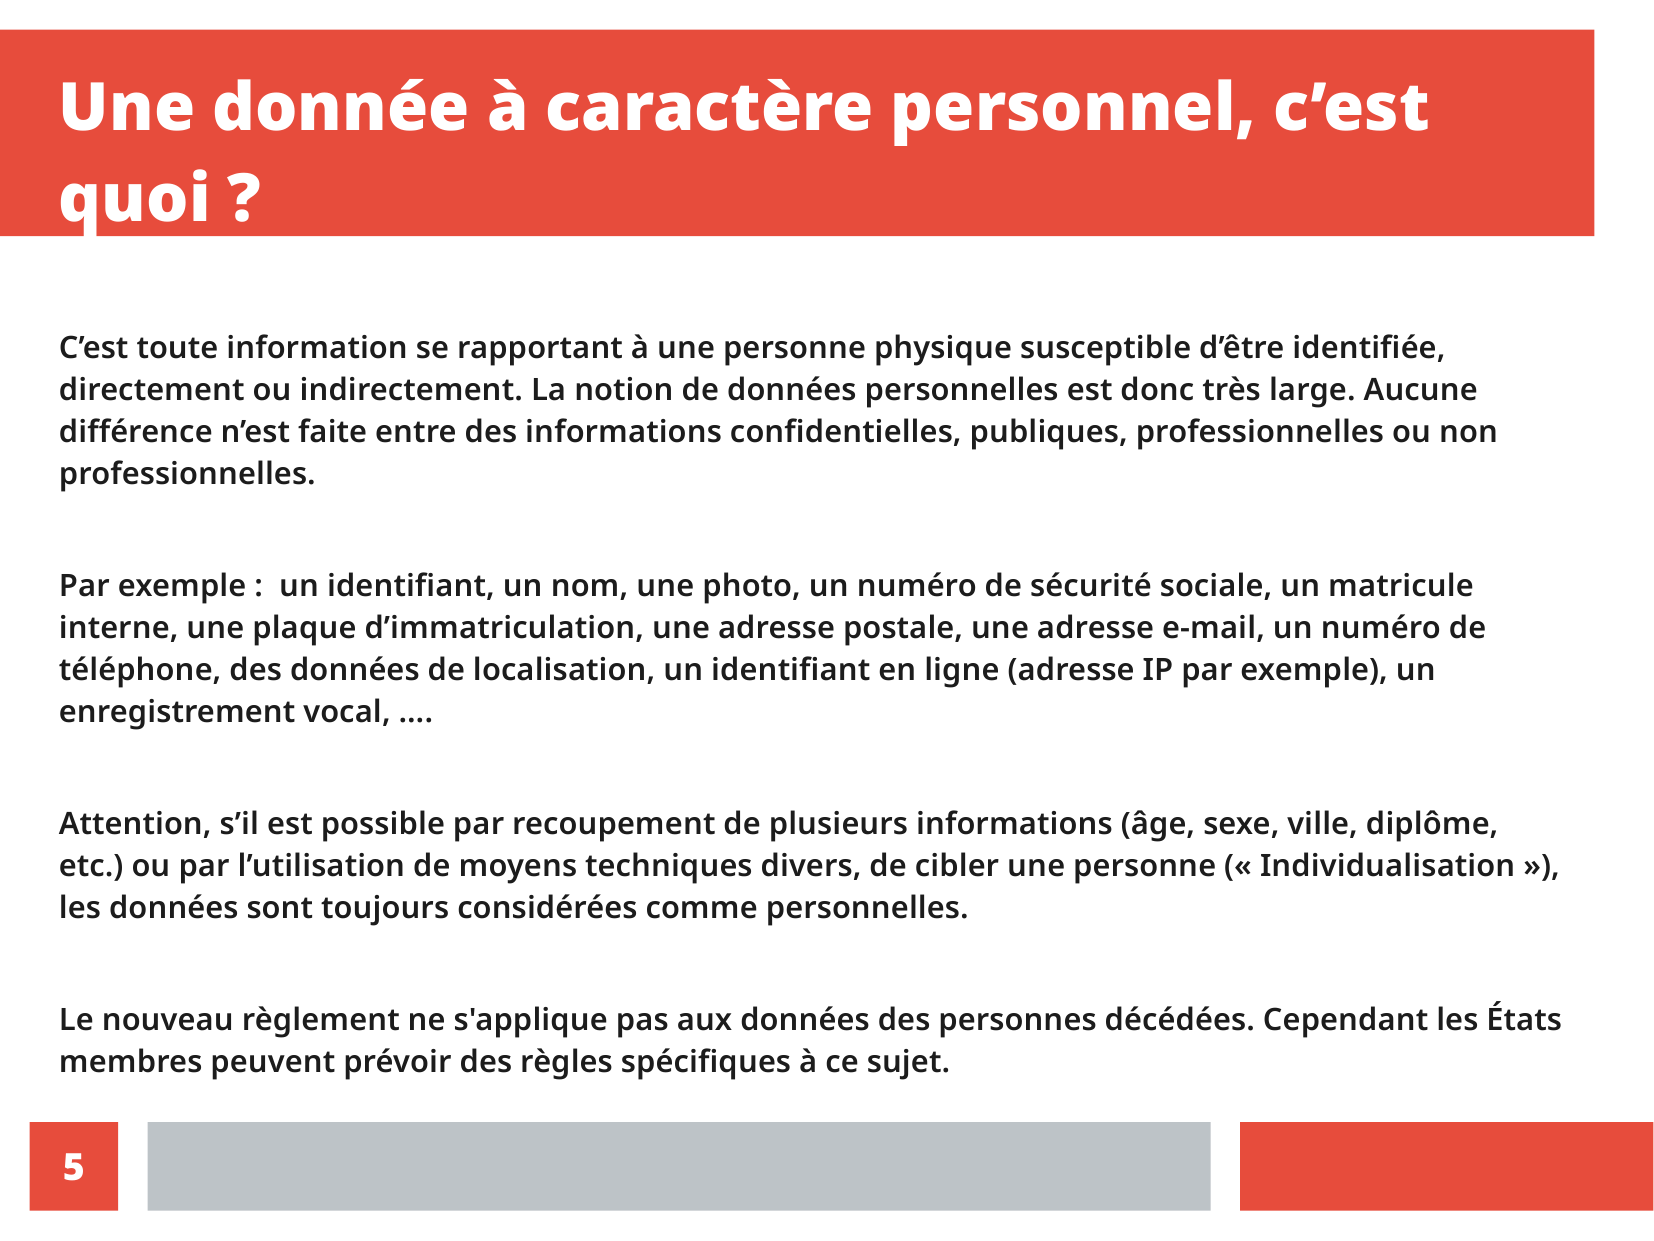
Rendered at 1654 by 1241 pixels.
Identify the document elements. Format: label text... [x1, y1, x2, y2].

list C’est toute information se rapportant à une personne physique susceptible d’être identifiée, directement ou indirectement. La notion de données personnelles est donc très large. Aucune différence n’est faite entre des informations confidentielles, publiques, professionnelles ou non professionnelles. Par exemple : un identifiant, un nom, une photo, un numéro de sécurité sociale, un matricule interne, une plaque d’immatriculation, une adresse postale, une adresse e-mail, un numéro de téléphone, des données de localisation, un identifiant en ligne (adresse IP par exemple), un enregistrement vocal, …. Attention, s’il est possible par recoupement de plusieurs informations (âge, sexe, ville, diplôme, etc.) ou par l’utilisation de moyens techniques divers, de cibler une personne (« Individualisation »), les données sont toujours considérées comme personnelles. Le nouveau règlement ne s'applique pas aux données des personnes décédées. Cependant les États membres peuvent prévoir des règles spécifiques à ce sujet. [59, 324, 1565, 1093]
title Une donnée à caractère personnel, c’est quoi ? [59, 59, 1595, 207]
